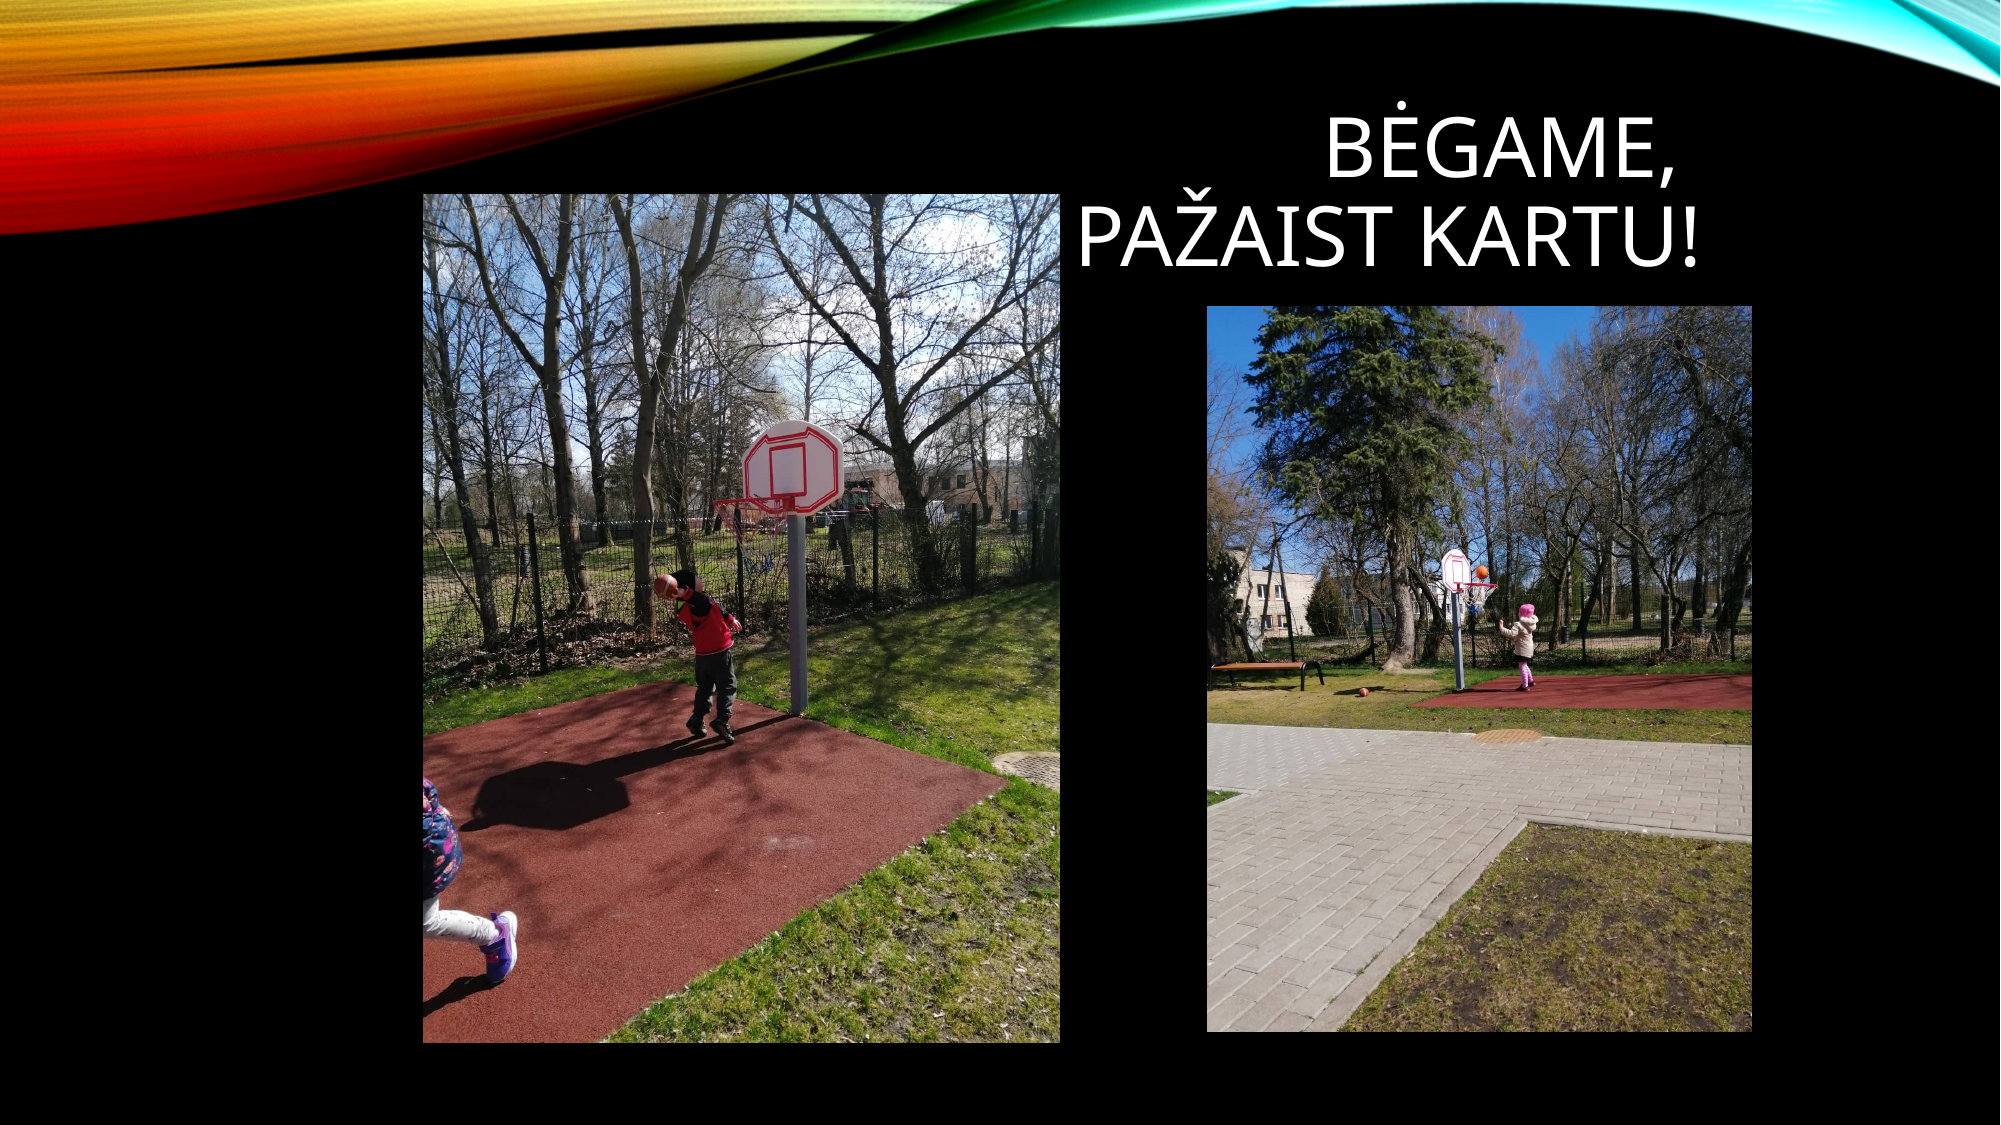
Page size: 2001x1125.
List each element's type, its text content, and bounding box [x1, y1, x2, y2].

picture [423, 195, 1060, 1043]
title Bėgame, pažaist kartu! [1059, 93, 1776, 297]
picture [1207, 306, 1752, 1032]
